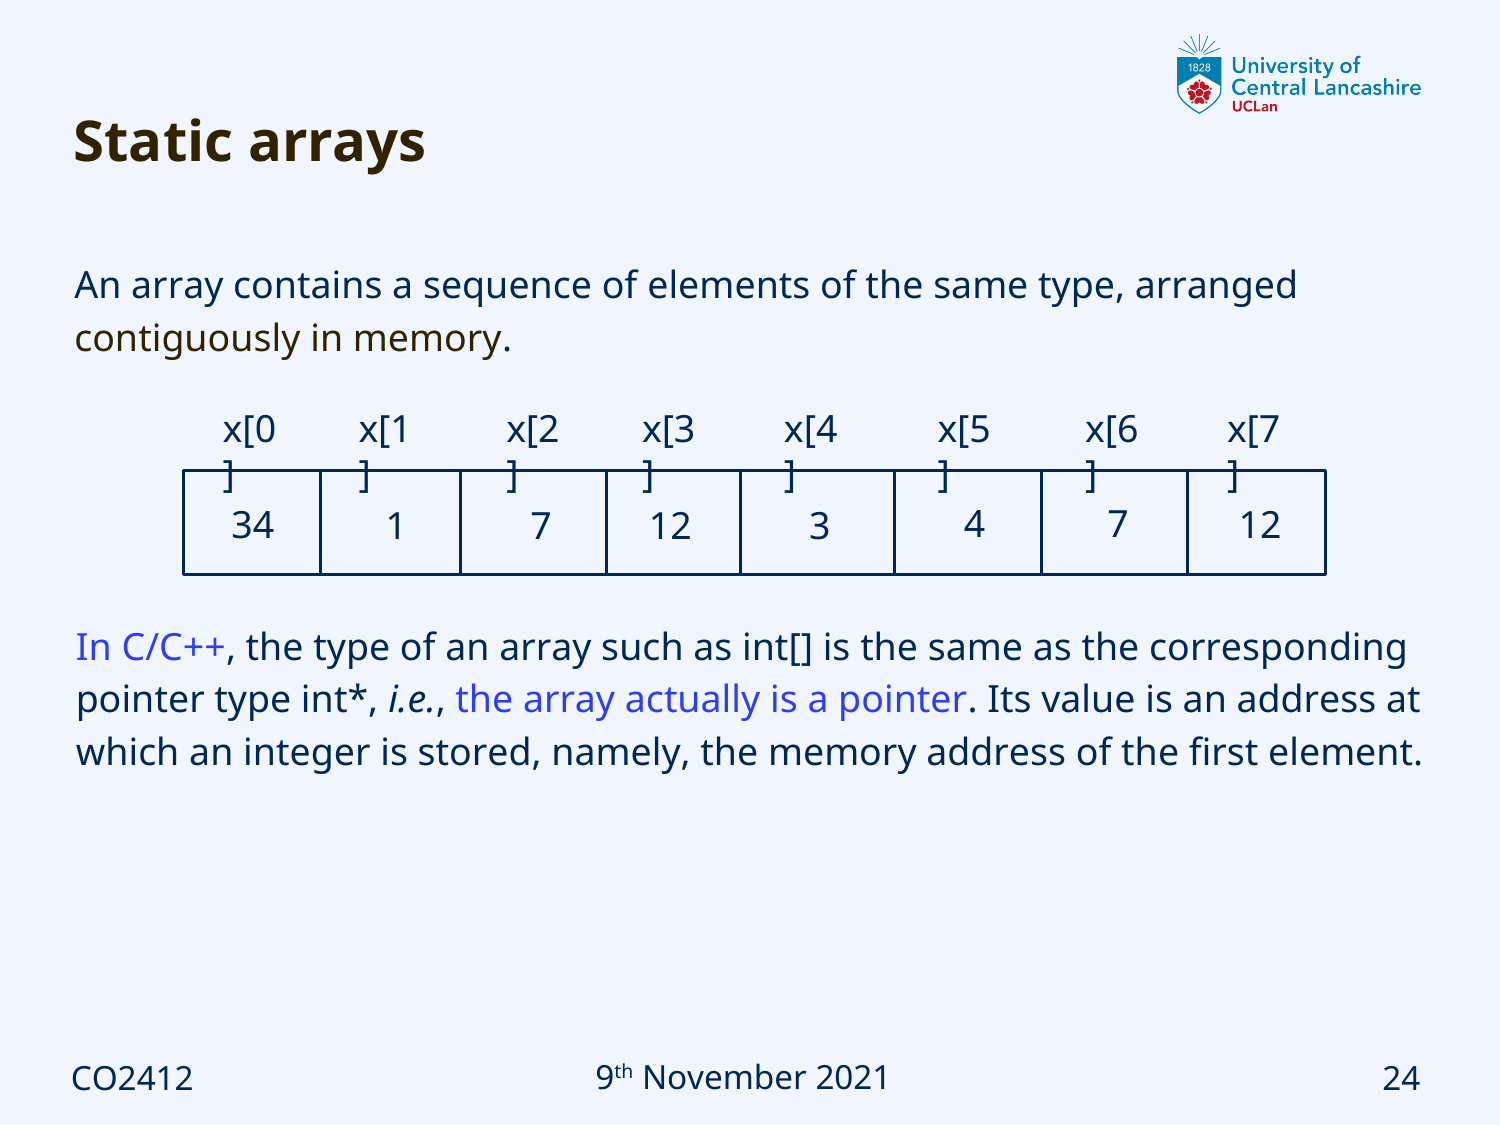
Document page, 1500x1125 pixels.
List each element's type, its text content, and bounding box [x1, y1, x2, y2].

text_box x[1] [343, 397, 439, 458]
text_box 1 [343, 494, 449, 555]
text_box x[4] [769, 397, 864, 458]
text_box 12 [617, 494, 724, 555]
text_box x[0] [207, 397, 303, 458]
text_box x[3] [627, 397, 723, 458]
text_box 12 [1207, 493, 1313, 553]
text_box 7 [488, 494, 594, 555]
text_box 4 [921, 493, 1028, 553]
text_box x[7] [1212, 397, 1307, 458]
text_box x[5] [922, 397, 1018, 458]
picture [1177, 34, 1421, 93]
text_box In C/C++, the type of an array such as int[] is the same as the corresponding pointer type int*, i.e., the array actually is a pointer. Its value is an address at which an integer is stored, namely, the memory address of the first element. [61, 607, 1447, 786]
text_box 34 [200, 494, 306, 554]
title Static arrays [58, 93, 1475, 186]
text_box 7 [1065, 493, 1171, 553]
text_box x[2] [491, 397, 587, 458]
text_box 3 [767, 494, 873, 555]
text_box x[6] [1070, 397, 1166, 458]
text_box An array contains a sequence of elements of the same type, arranged contiguously in memory. [59, 245, 1435, 376]
